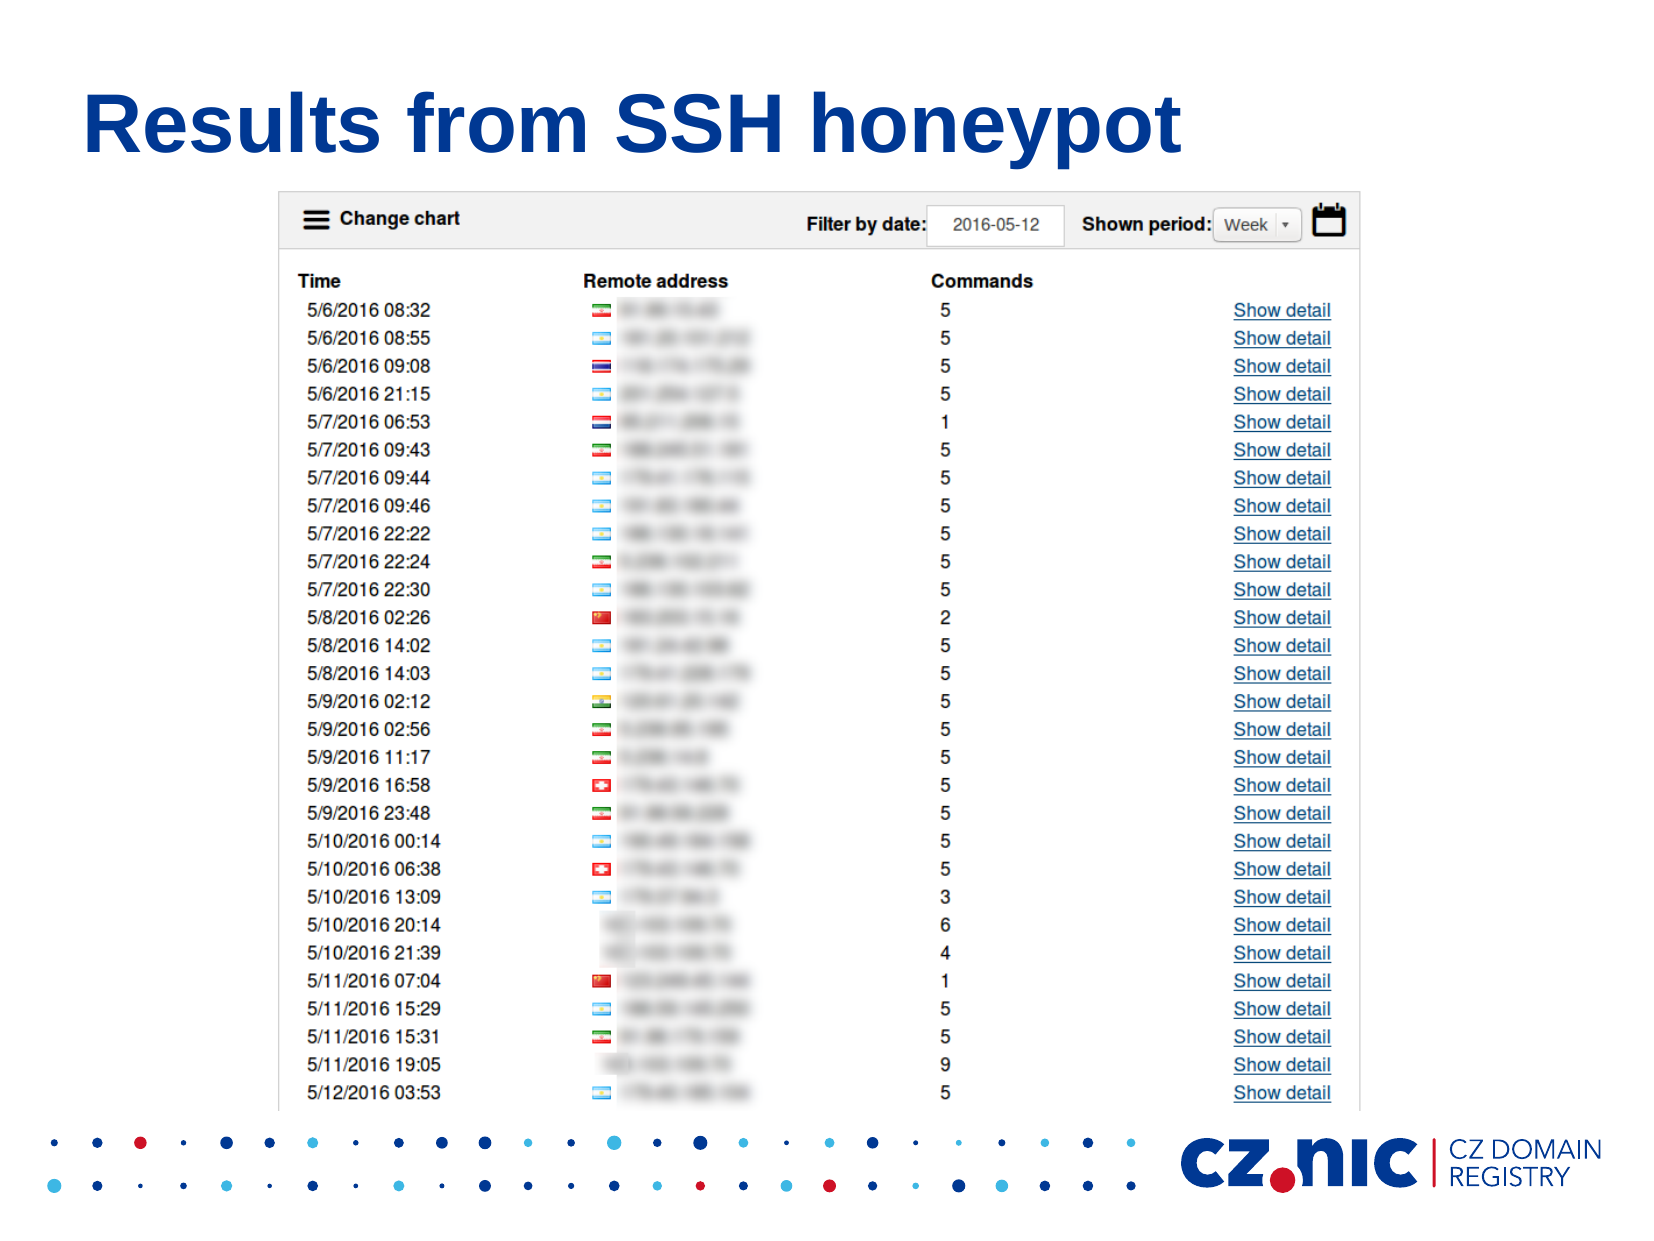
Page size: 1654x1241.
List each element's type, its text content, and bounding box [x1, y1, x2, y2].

title Results from SSH honeypot [82, 70, 1571, 178]
picture [270, 183, 1371, 1111]
